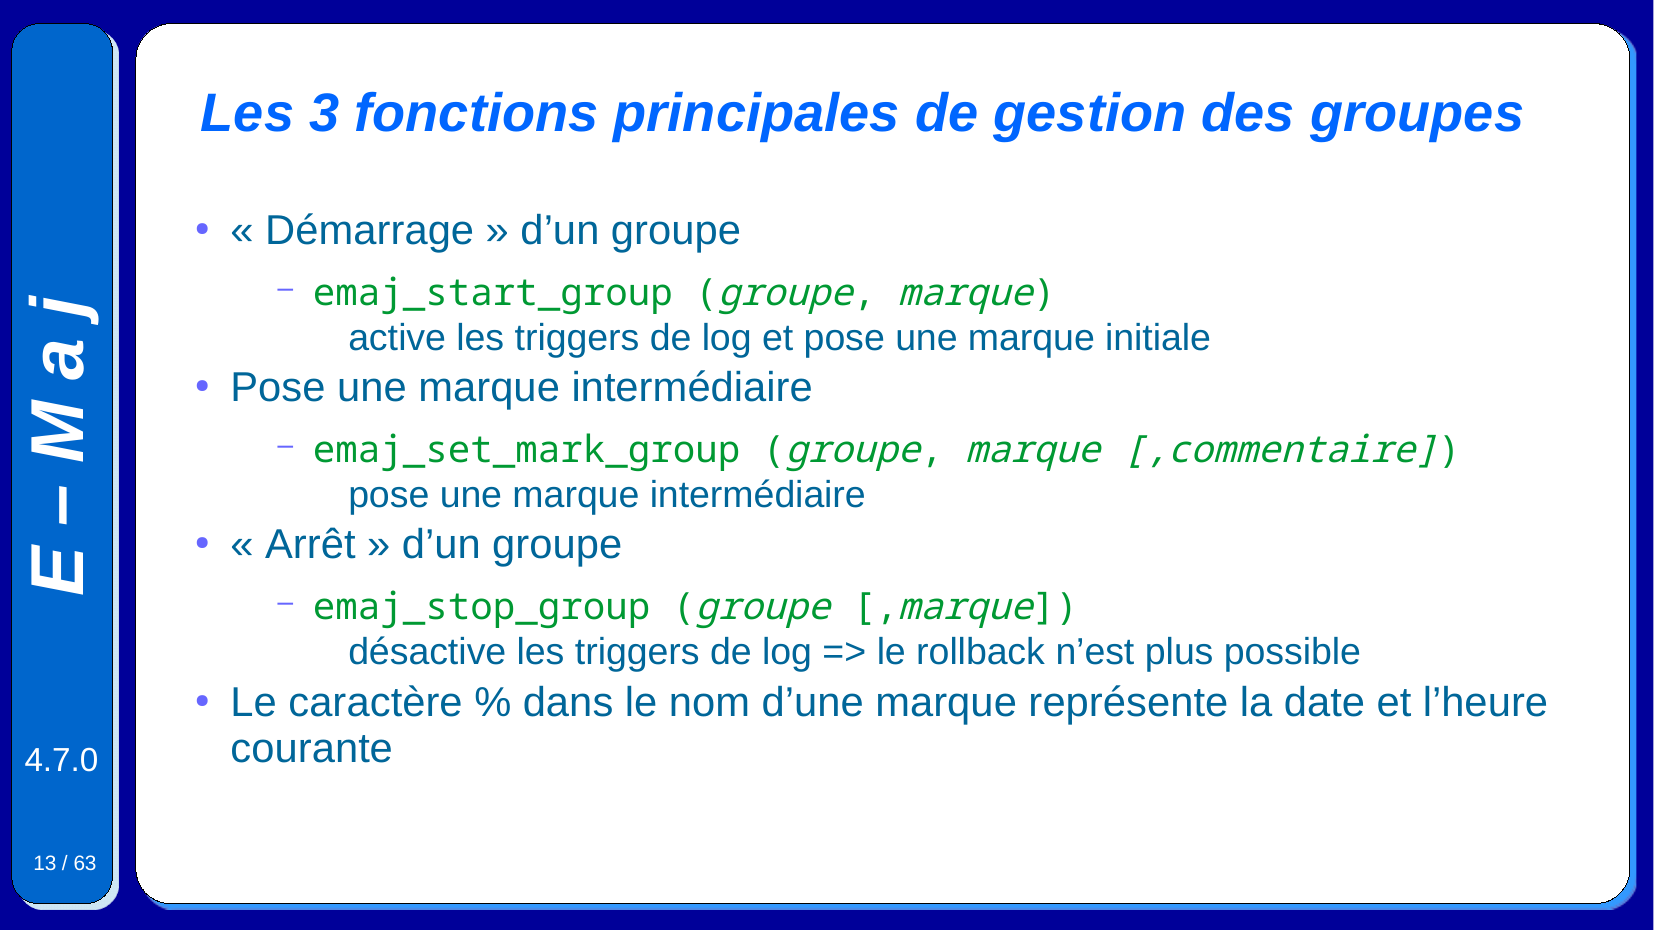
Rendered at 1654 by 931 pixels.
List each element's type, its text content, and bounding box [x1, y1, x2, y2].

title Les 3 fonctions principales de gestion des groupes [200, 34, 1575, 191]
list « Démarrage » d’un groupe emaj_start_group (groupe, marque) active les triggers de log et pose une marque initiale Pose une marque intermédiaire emaj_set_mark_group (groupe, marque [,commentaire]) pose une marque intermédiaire « Arrêt » d’un groupe emaj_stop_group (groupe [,marque]) désactive les triggers de log => le rollback n’est plus possible Le caractère % dans le nom d’une marque représente la date et l’heure courante [177, 206, 1587, 854]
